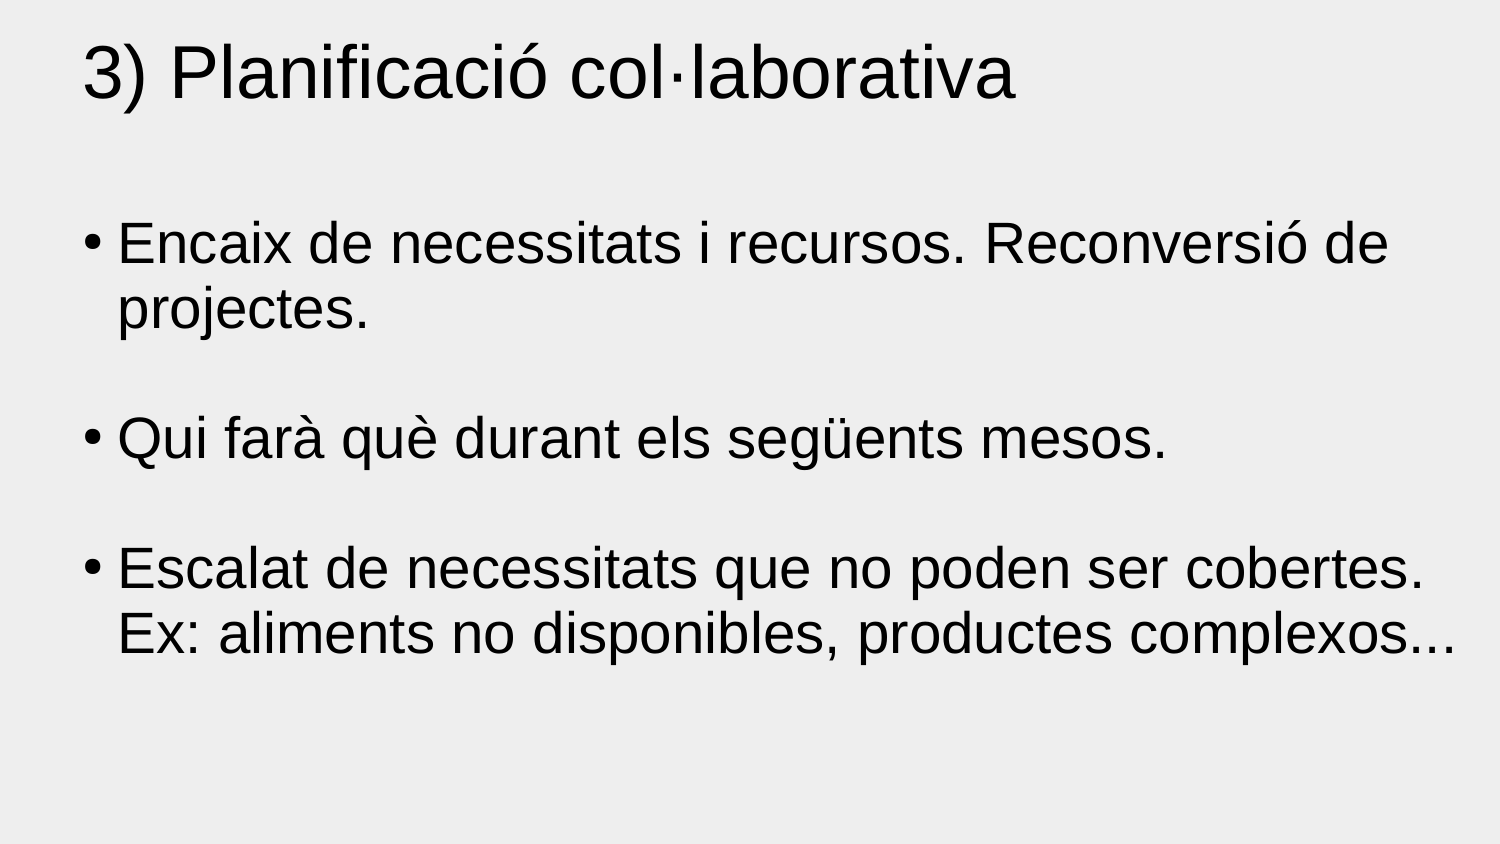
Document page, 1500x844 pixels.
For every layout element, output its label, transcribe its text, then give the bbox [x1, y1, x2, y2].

text_box 3) Planificació col·laborativa Encaix de necessitats i recursos. Reconversió de projectes. Qui farà què durant els següents mesos. Escalat de necessitats que no poden ser cobertes. Ex: aliments no disponibles, productes complexos... [67, 23, 1477, 825]
